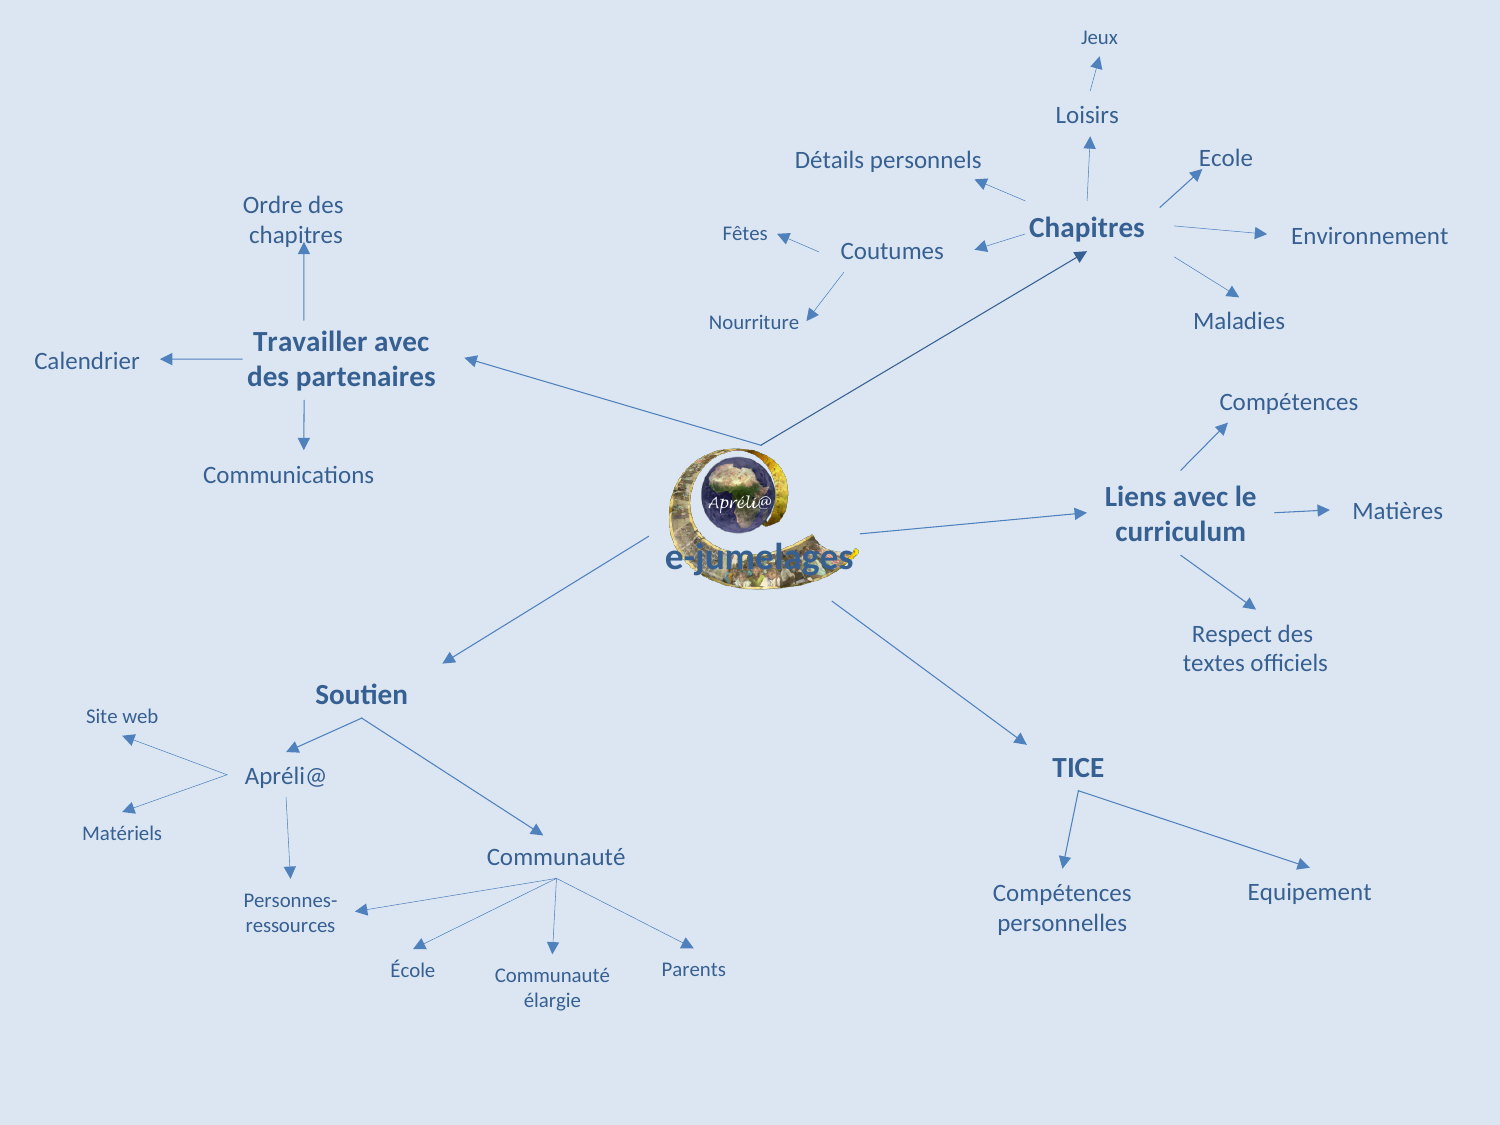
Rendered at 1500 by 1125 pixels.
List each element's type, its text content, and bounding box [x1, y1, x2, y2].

text_box Apréli@ [227, 752, 346, 798]
picture [662, 445, 861, 524]
text_box Communauté élargie [467, 954, 637, 1020]
text_box Communications [175, 450, 403, 496]
text_box Compétences personnelles [950, 868, 1175, 944]
text_box École [368, 949, 458, 990]
picture [662, 585, 861, 591]
text_box Personnes-ressources [226, 878, 355, 945]
text_box Maladies [1127, 297, 1351, 343]
text_box Chapitres [999, 200, 1175, 252]
text_box Nourriture [689, 300, 819, 342]
text_box Détails personnels [777, 136, 1000, 182]
text_box Communauté [457, 832, 655, 879]
text_box Site web [57, 695, 187, 736]
text_box Matériels [57, 812, 187, 853]
text_box Compétences [1195, 378, 1383, 424]
text_box Matières [1329, 487, 1467, 533]
text_box Loisirs [1022, 90, 1158, 137]
text_box Ecole [1114, 133, 1338, 180]
text_box Ordre des chapitres [214, 180, 379, 257]
text_box Calendrier [14, 336, 160, 382]
text_box Equipement [1227, 867, 1392, 914]
text_box Respect des textes officiels [1150, 609, 1361, 685]
text_box Fêtes [689, 211, 801, 253]
text_box Soutien [268, 667, 455, 719]
text_box Environnement [1267, 211, 1473, 257]
text_box Coutumes [810, 227, 975, 273]
text_box Travailler avec des partenaires [218, 315, 465, 401]
text_box e-jumelages [602, 524, 917, 585]
text_box Jeux [1020, 15, 1179, 57]
text_box Parents [636, 948, 752, 989]
text_box TICE [955, 740, 1202, 791]
text_box Liens avec le curriculum [1086, 470, 1276, 556]
